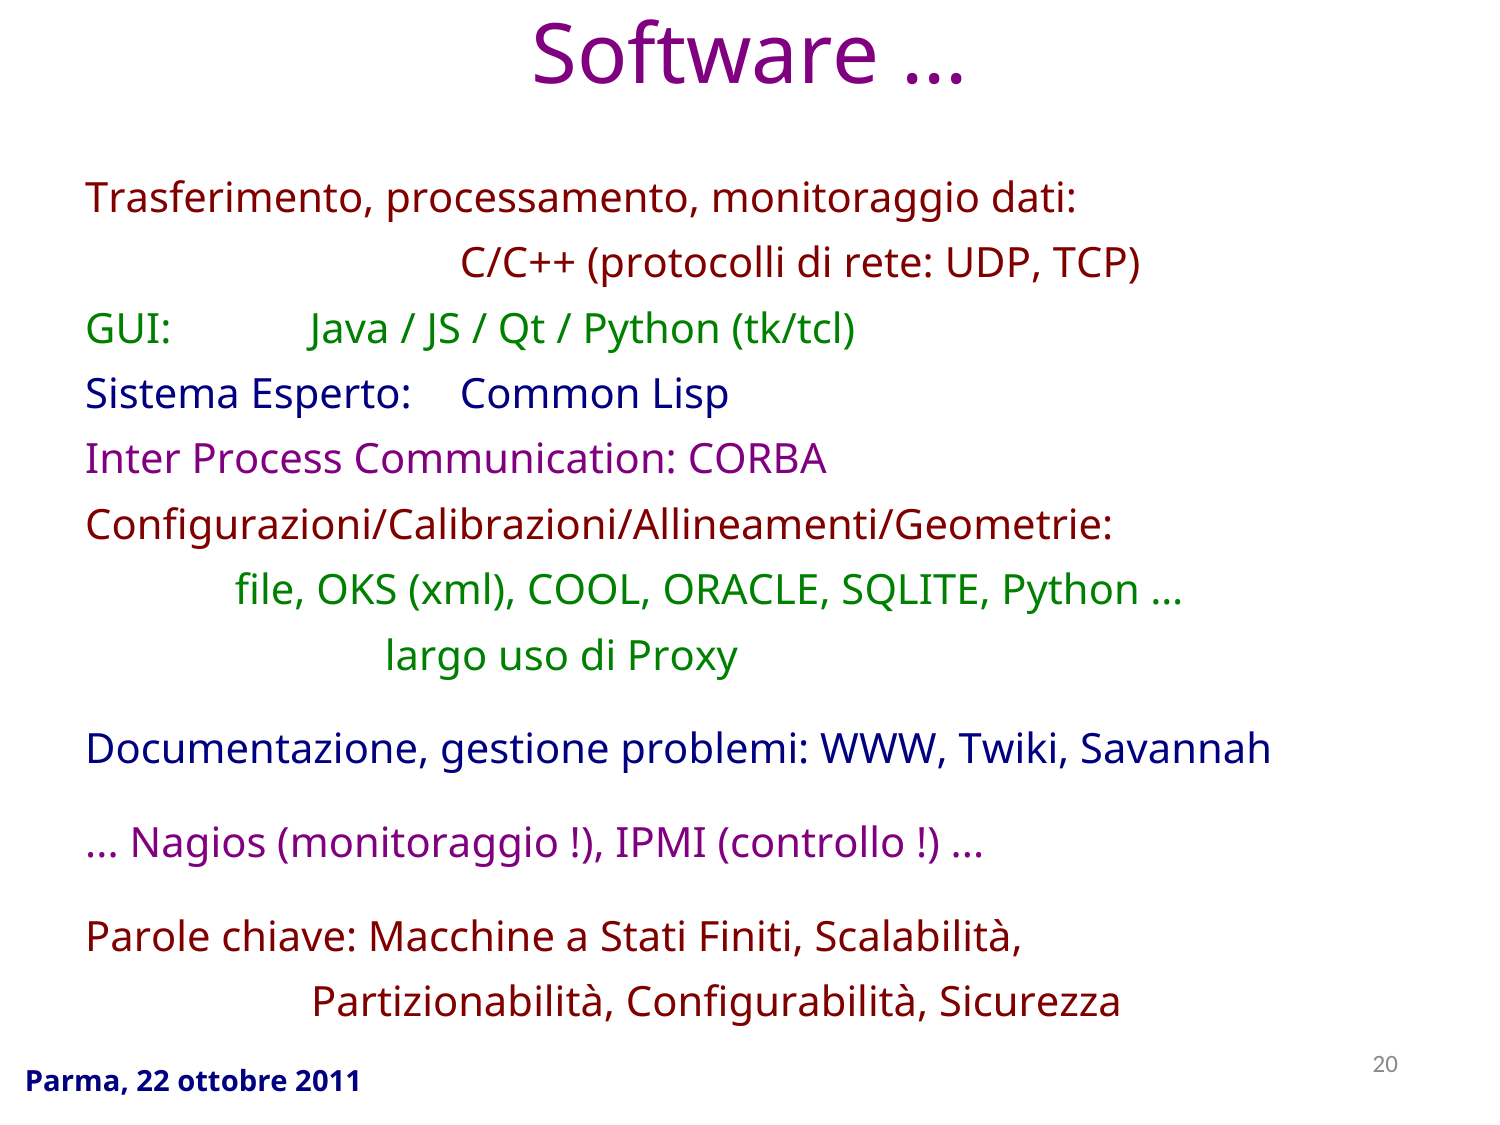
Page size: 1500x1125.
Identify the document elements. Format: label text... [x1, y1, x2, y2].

text_box Software ... [41, 0, 1459, 87]
subtitle Trasferimento, processamento, monitoraggio dati: C/C++ (protocolli di rete: UDP, TCP)‏ GUI: Java / JS / Qt / Python (tk/tcl)‏ Sistema Esperto: Common Lisp Inter Process Communication: CORBA Configurazioni/Calibrazioni/Allineamenti/Geometrie: file, OKS (xml), COOL, ORACLE, SQLITE, Python … largo uso di Proxy Documentazione, gestione problemi: WWW, Twiki, Savannah ... Nagios (monitoraggio !), IPMI (controllo !) ... Parole chiave: Macchine a Stati Finiti, Scalabilità, Partizionabilità, Configurabilità, Sicurezza [84, 160, 1376, 1037]
